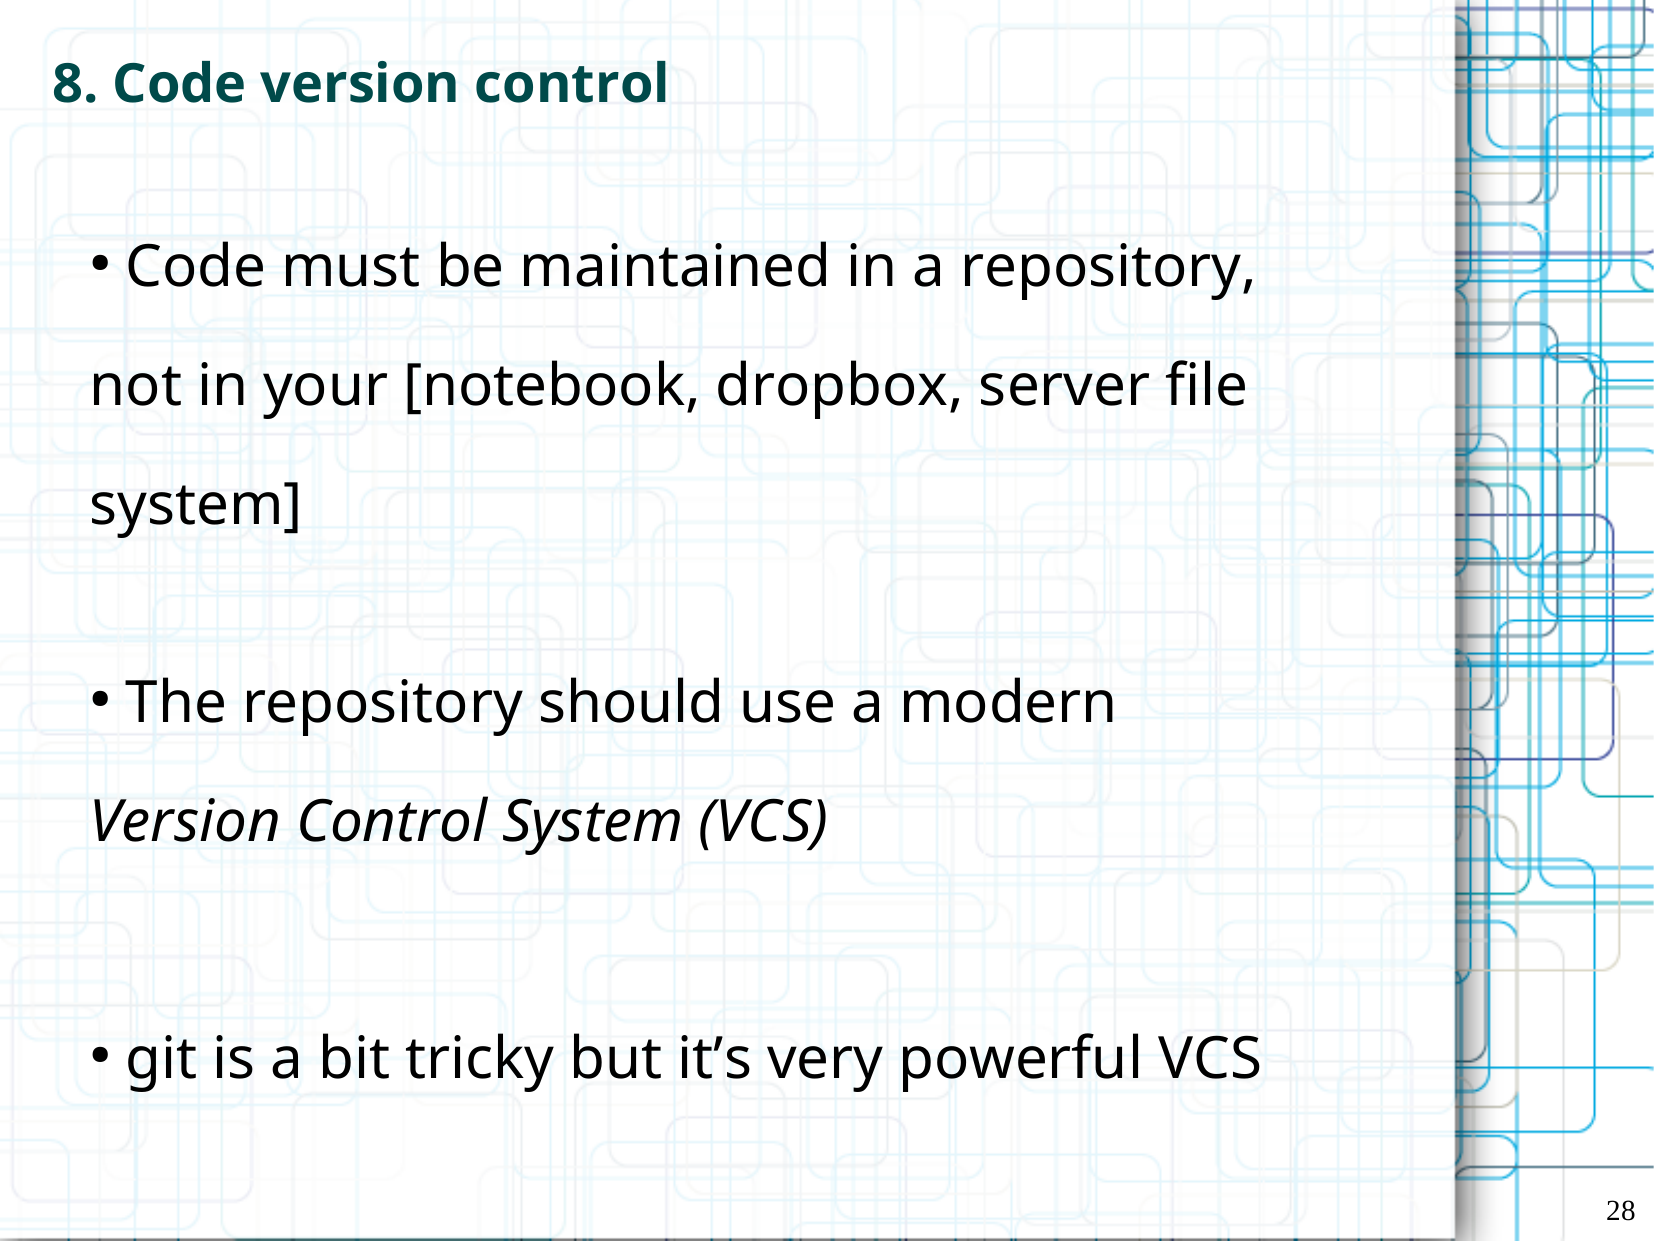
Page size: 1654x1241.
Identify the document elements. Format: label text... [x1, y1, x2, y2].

text_box Code must be maintained in a repository, not in your [notebook, dropbox, server file system] The repository should use a modern Version Control System (VCS) git is a bit tricky but it’s very powerful VCS github, gitlab, are good online repositories [75, 177, 1313, 1103]
picture [0, 0, 1654, 1241]
text_box 8. Code version control [37, 37, 975, 174]
